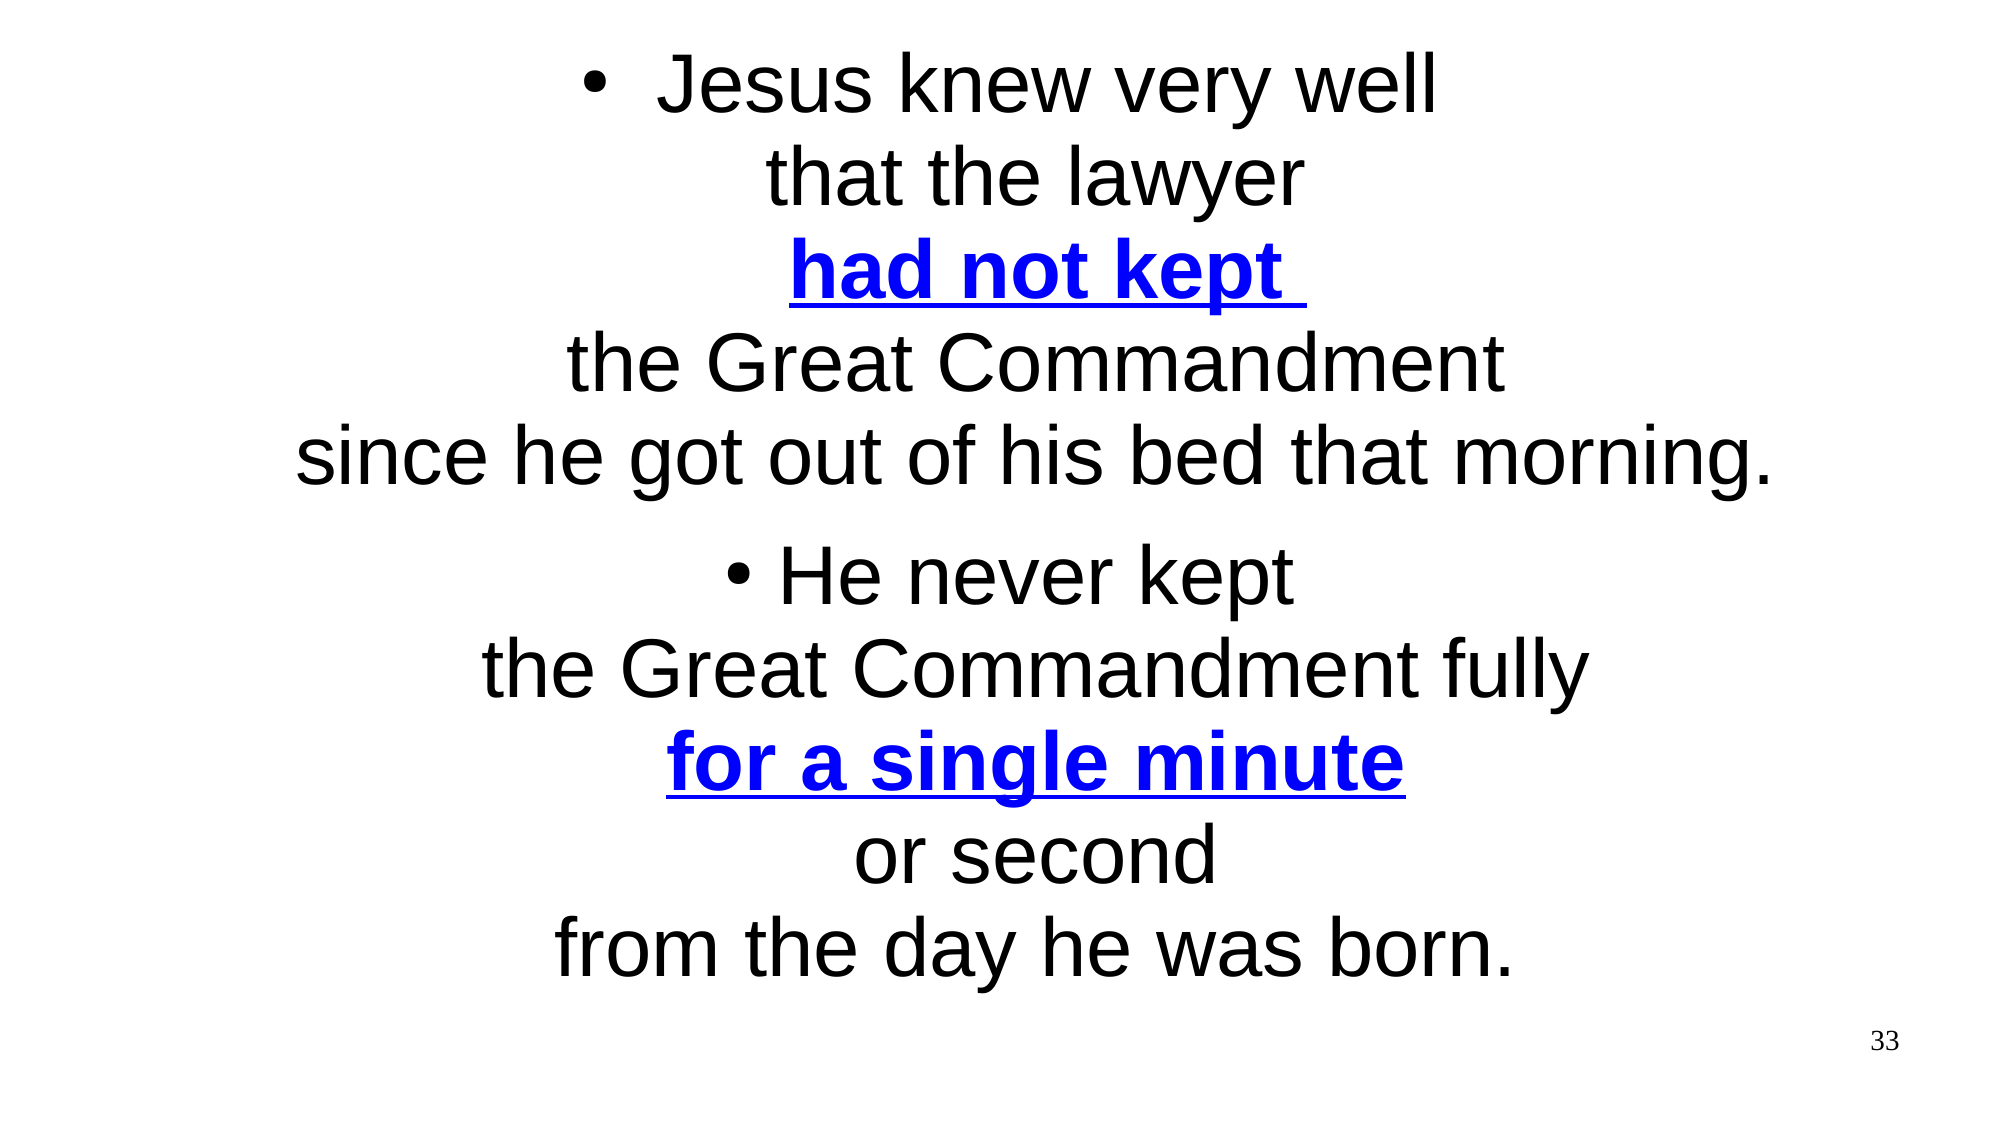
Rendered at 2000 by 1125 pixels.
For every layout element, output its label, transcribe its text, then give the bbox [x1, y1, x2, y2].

list Jesus knew very well that the lawyer had not kept the Great Commandment since he got out of his bed that morning. He never kept the Great Commandment fully for a single minute or second from the day he was born. [37, 37, 1988, 1088]
